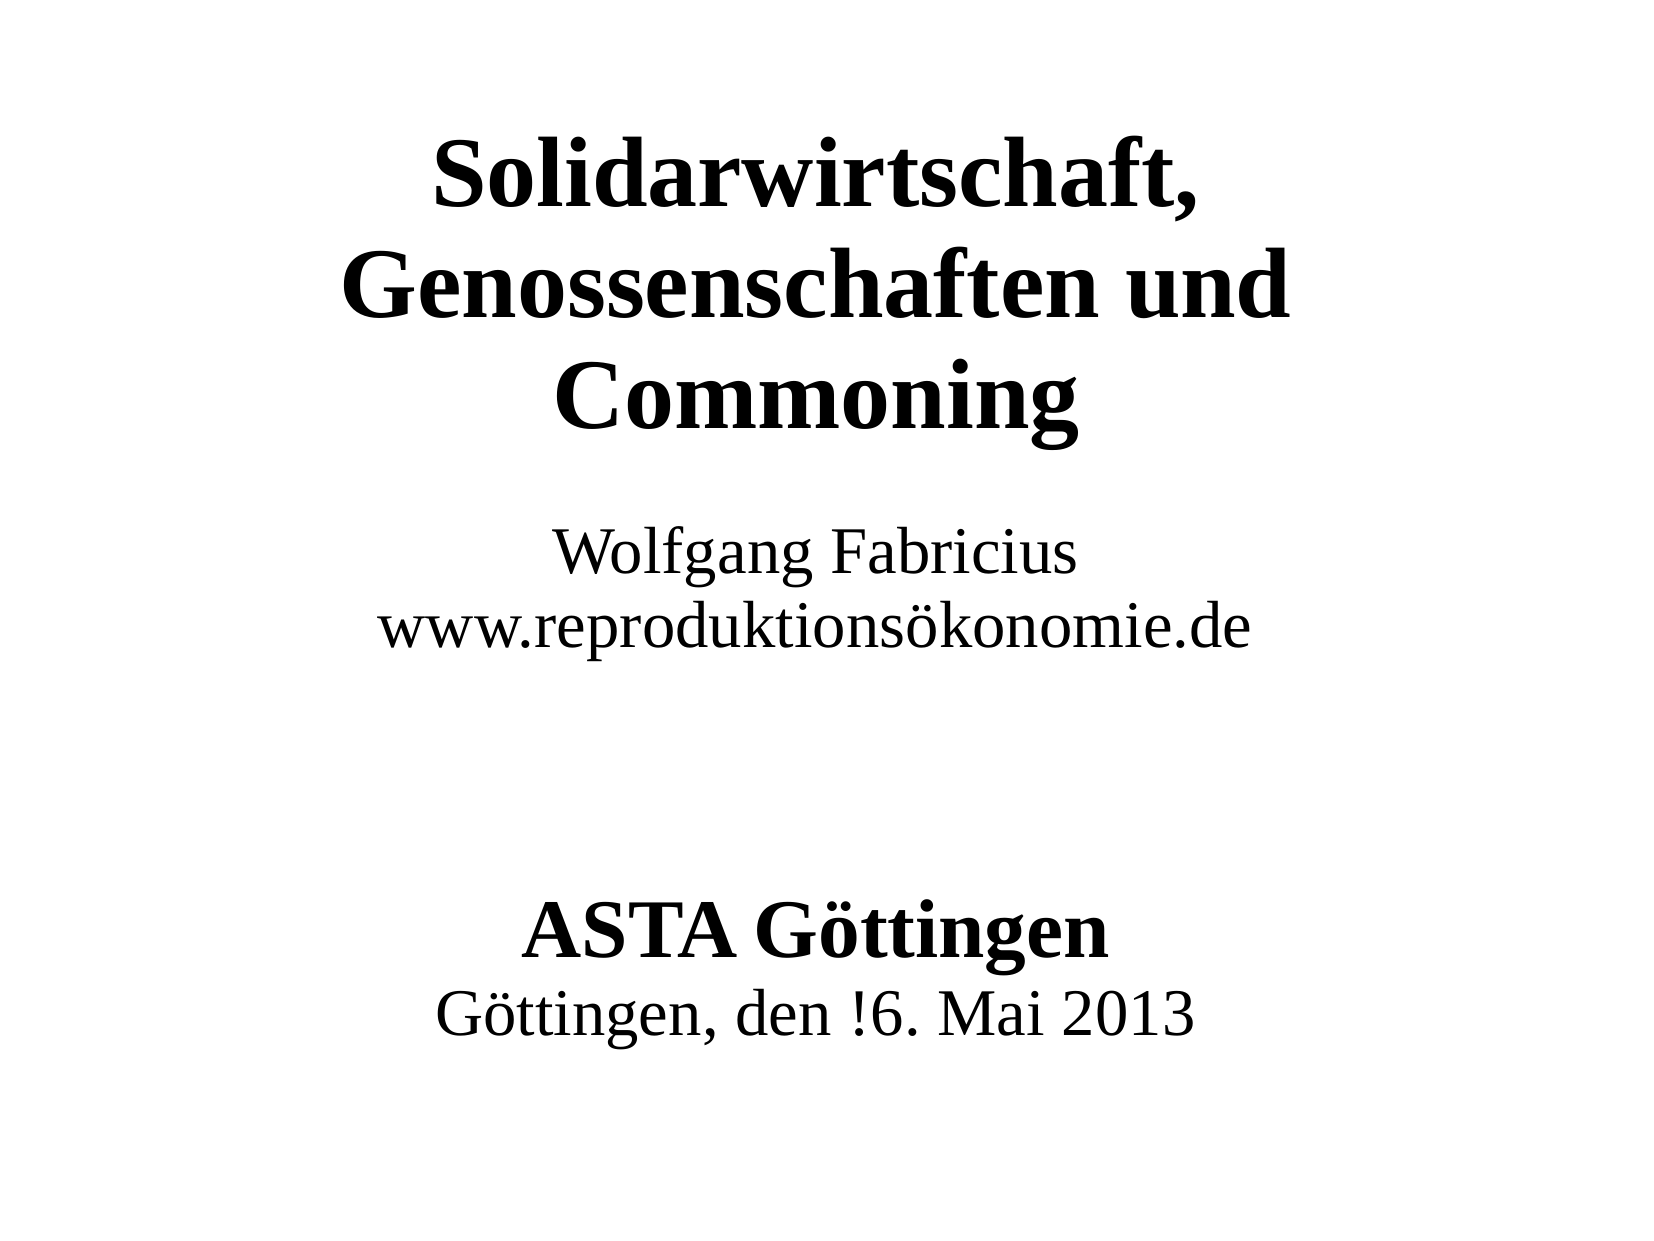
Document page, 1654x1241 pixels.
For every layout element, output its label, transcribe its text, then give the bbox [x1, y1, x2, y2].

text_box Solidarwirtschaft, Genossenschaften und Commoning Wolfgang Fabricius www.reproduktionsökonomie.de ASTA Göttingen Göttingen, den !6. Mai 2013 [324, 110, 1329, 1058]
